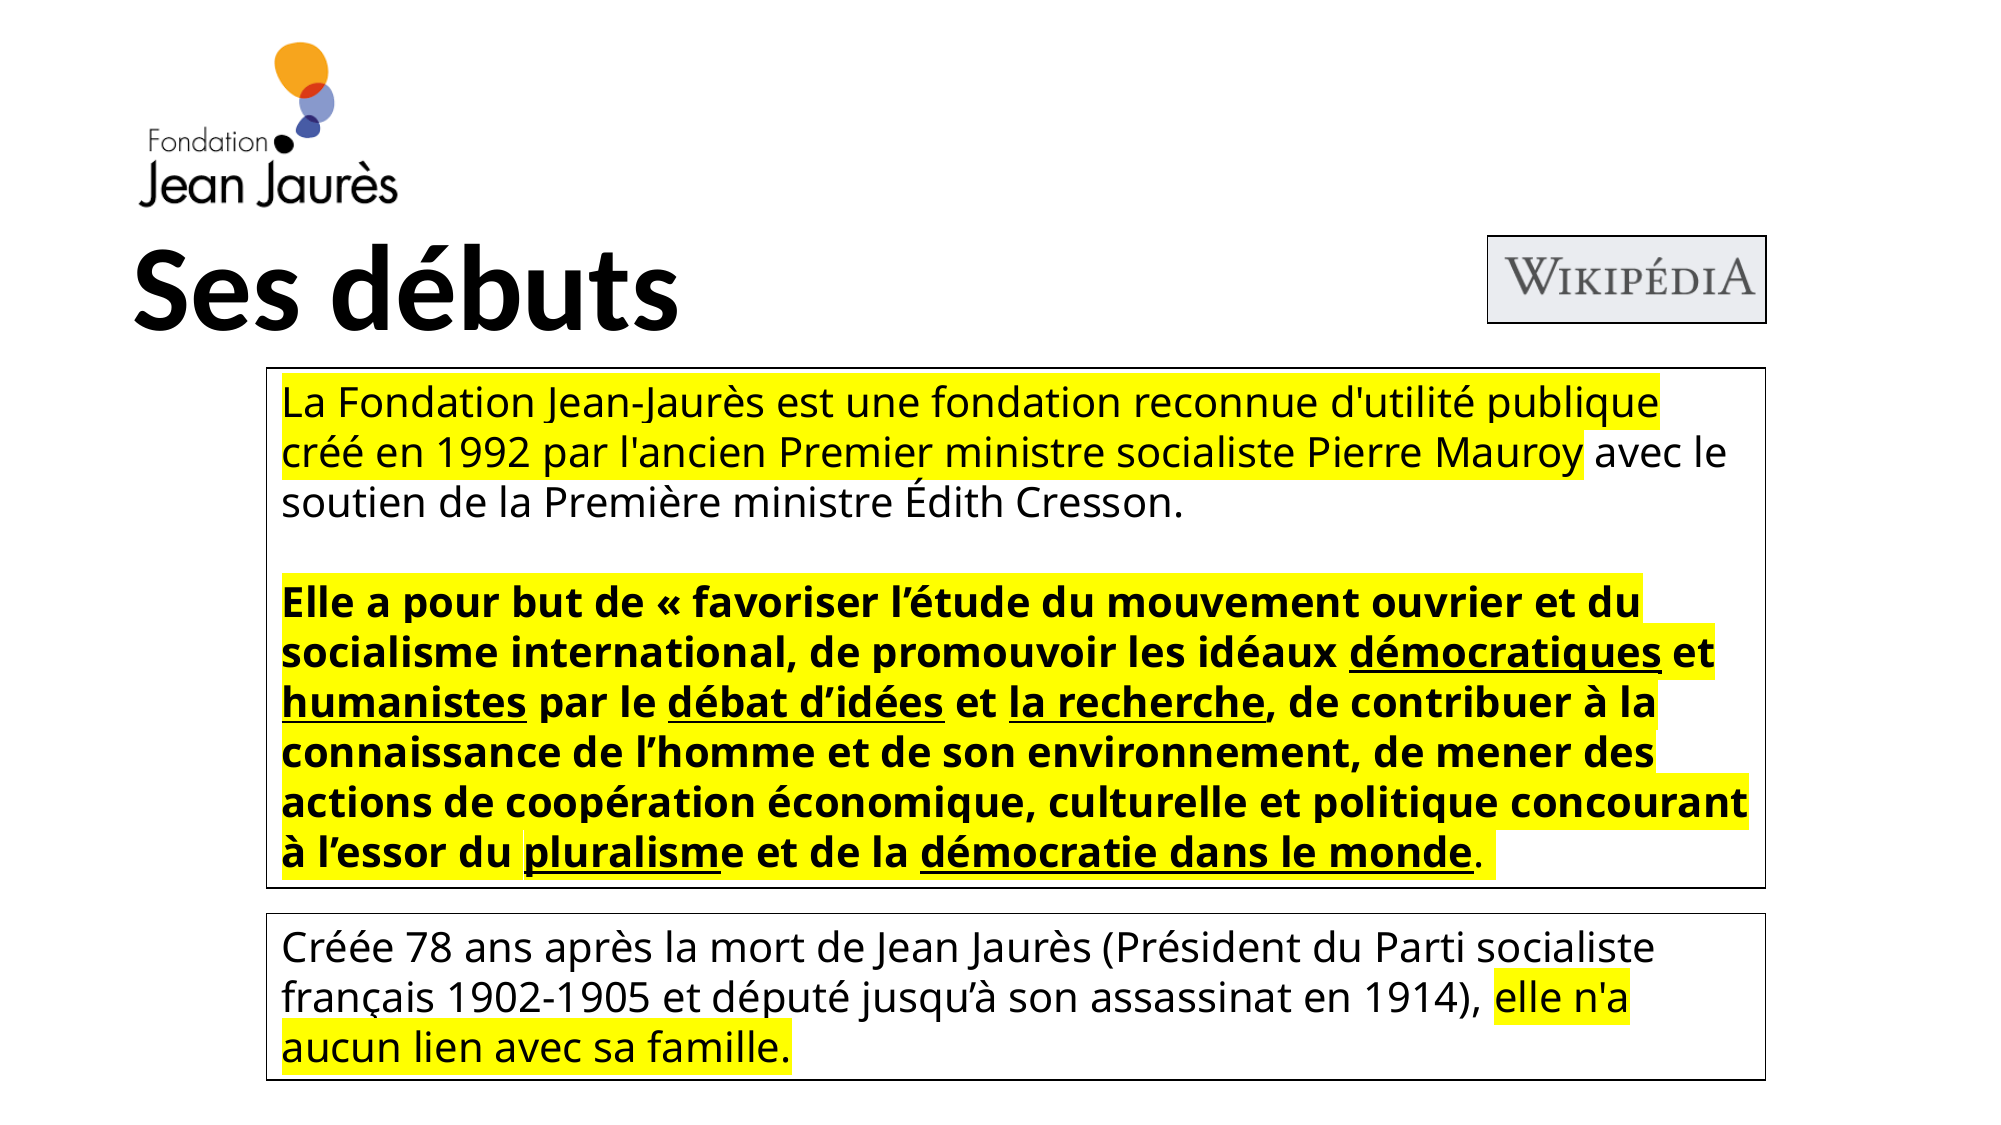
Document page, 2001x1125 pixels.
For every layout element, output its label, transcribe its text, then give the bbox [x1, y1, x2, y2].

text_box Créée 78 ans après la mort de Jean Jaurès (Président du Parti socialiste français 1902-1905 et député jusqu’à son assassinat en 1914), elle n'a aucun lien avec sa famille. [266, 913, 1766, 1081]
picture [117, 24, 416, 224]
text_box Ses débuts [117, 60, 1883, 375]
text_box La Fondation Jean-Jaurès est une fondation reconnue d'utilité publique créé en 1992 par l'ancien Premier ministre socialiste Pierre Mauroy avec le soutien de la Première ministre Édith Cresson. Elle a pour but de « favoriser l’étude du mouvement ouvrier et du socialisme international, de promouvoir les idéaux démocratiques et humanistes par le débat d’idées et la recherche, de contribuer à la connaissance de l’homme et de son environnement, de mener des actions de coopération économique, culturelle et politique concourant à l’essor du pluralisme et de la démocratie dans le monde. [266, 368, 1766, 889]
picture [1488, 236, 1766, 323]
